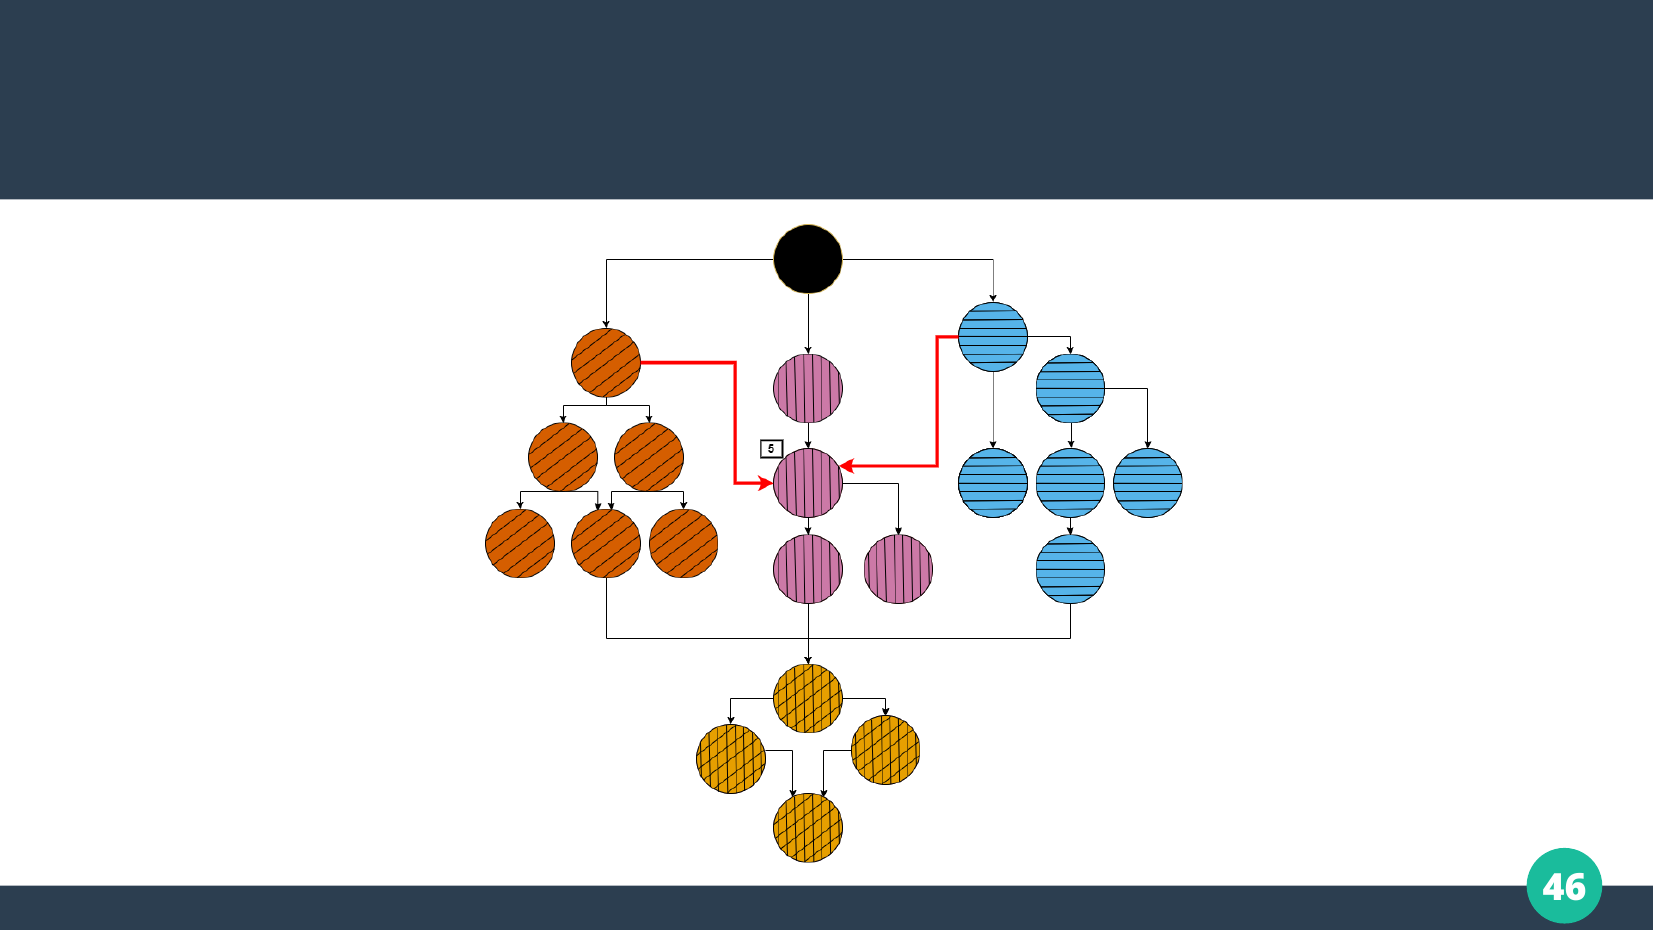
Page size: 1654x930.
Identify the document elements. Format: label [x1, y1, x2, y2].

picture [485, 224, 1183, 863]
